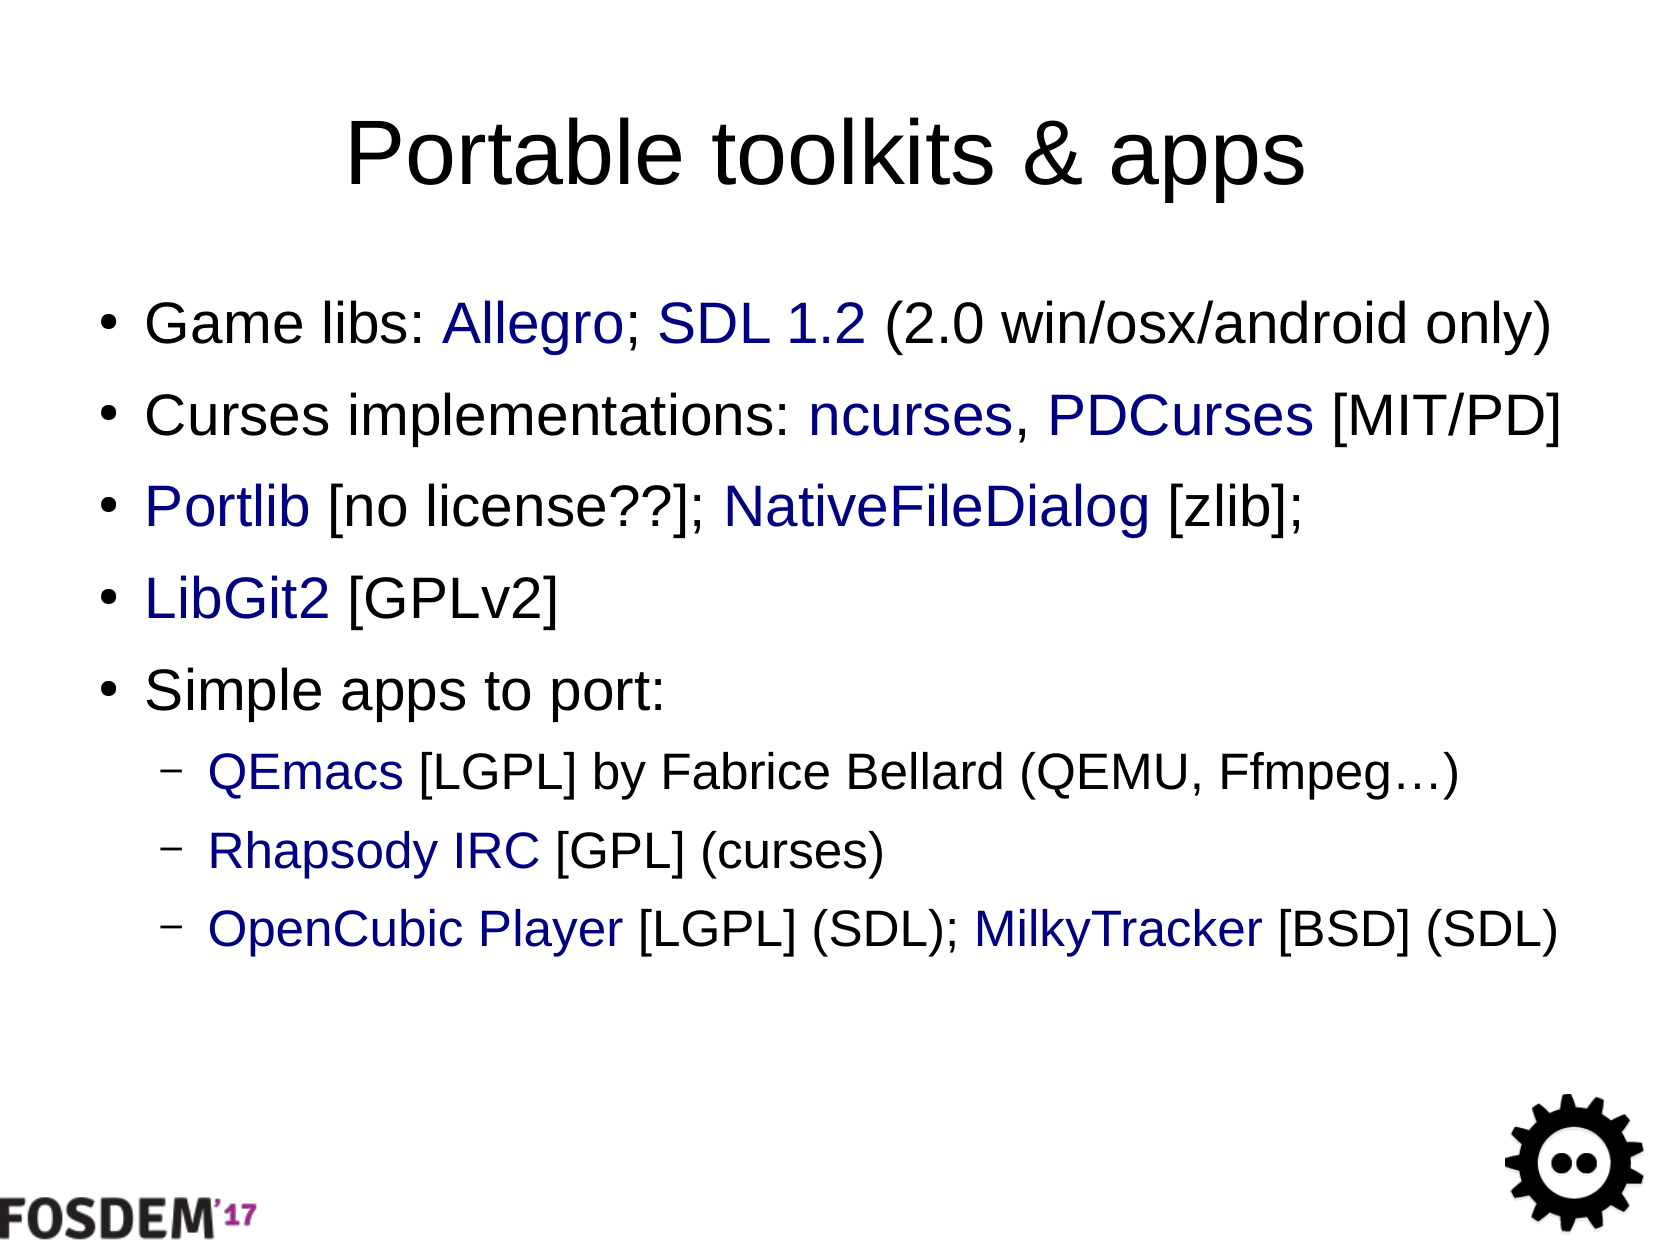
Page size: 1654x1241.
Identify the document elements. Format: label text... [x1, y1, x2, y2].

picture [1505, 1094, 1648, 1235]
list Game libs: Allegro; SDL 1.2 (2.0 win/osx/android only) Curses implementations: ncurses, PDCurses [MIT/PD] Portlib [no license??]; NativeFileDialog [zlib]; LibGit2 [GPLv2] Simple apps to port: QEmacs [LGPL] by Fabrice Bellard (QEMU, Ffmpeg…) Rhapsody IRC [GPL] (curses) OpenCubic Player [LGPL] (SDL); MilkyTracker [BSD] (SDL) [82, 290, 1571, 1010]
title Portable toolkits & apps [82, 49, 1571, 257]
picture [0, 1196, 258, 1241]
